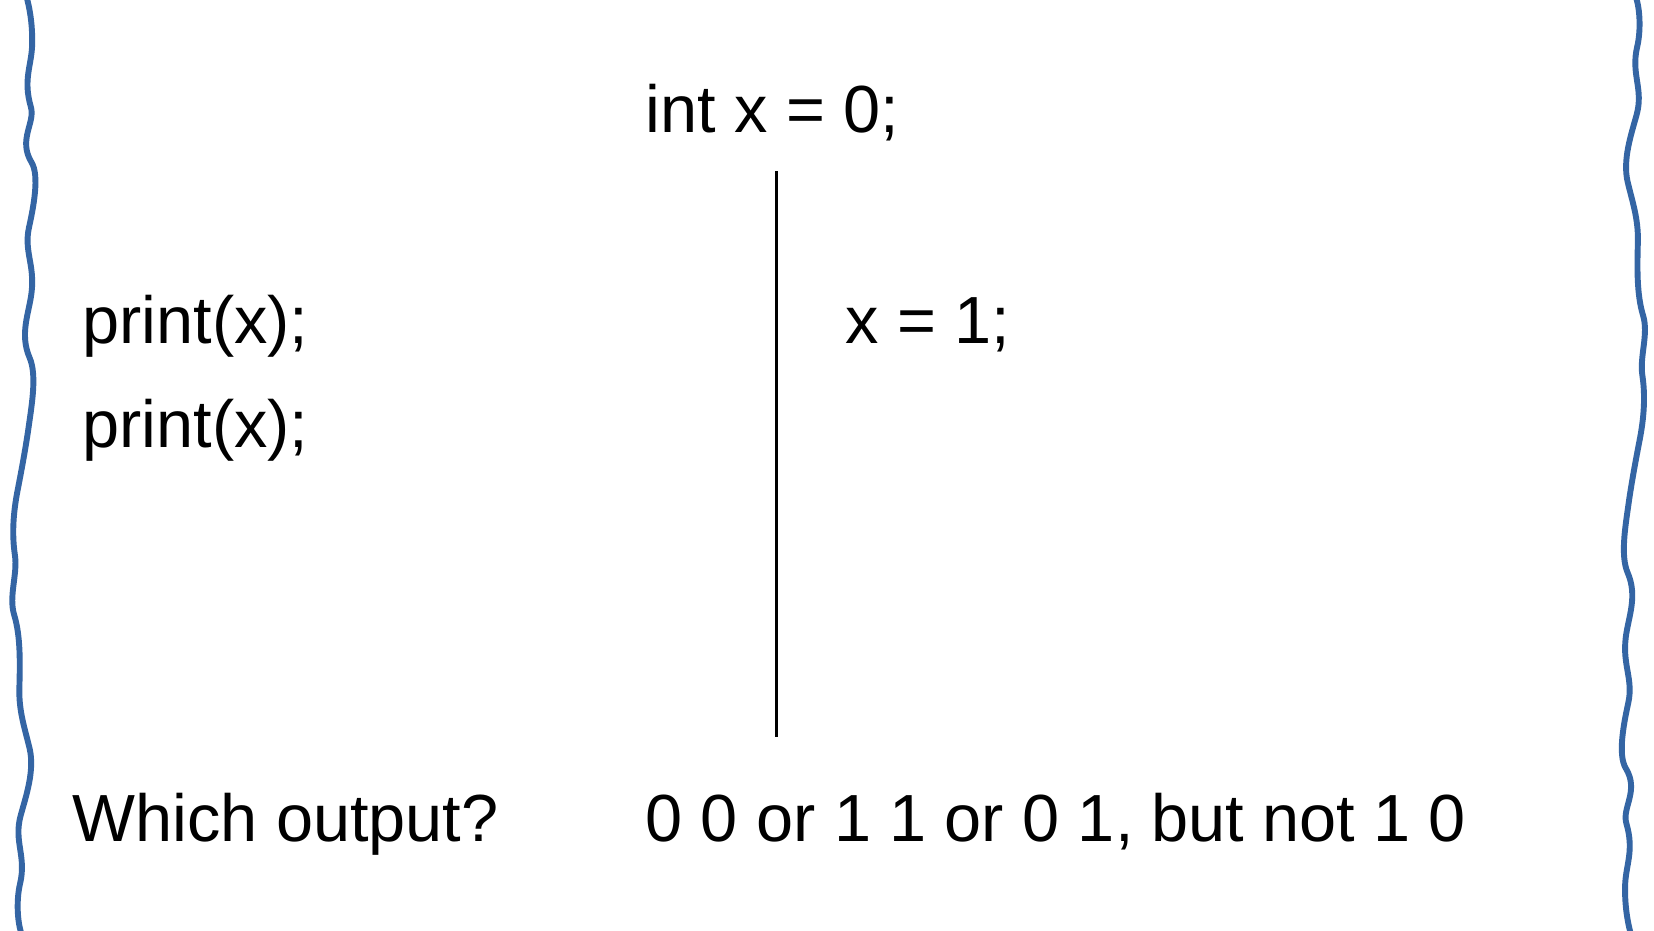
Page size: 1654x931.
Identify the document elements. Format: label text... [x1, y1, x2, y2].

list x = 1; [845, 319, 1572, 780]
list int x = 0; [645, 71, 1582, 319]
list Which output? [72, 780, 1579, 882]
list print(x); print(x); [82, 74, 809, 780]
